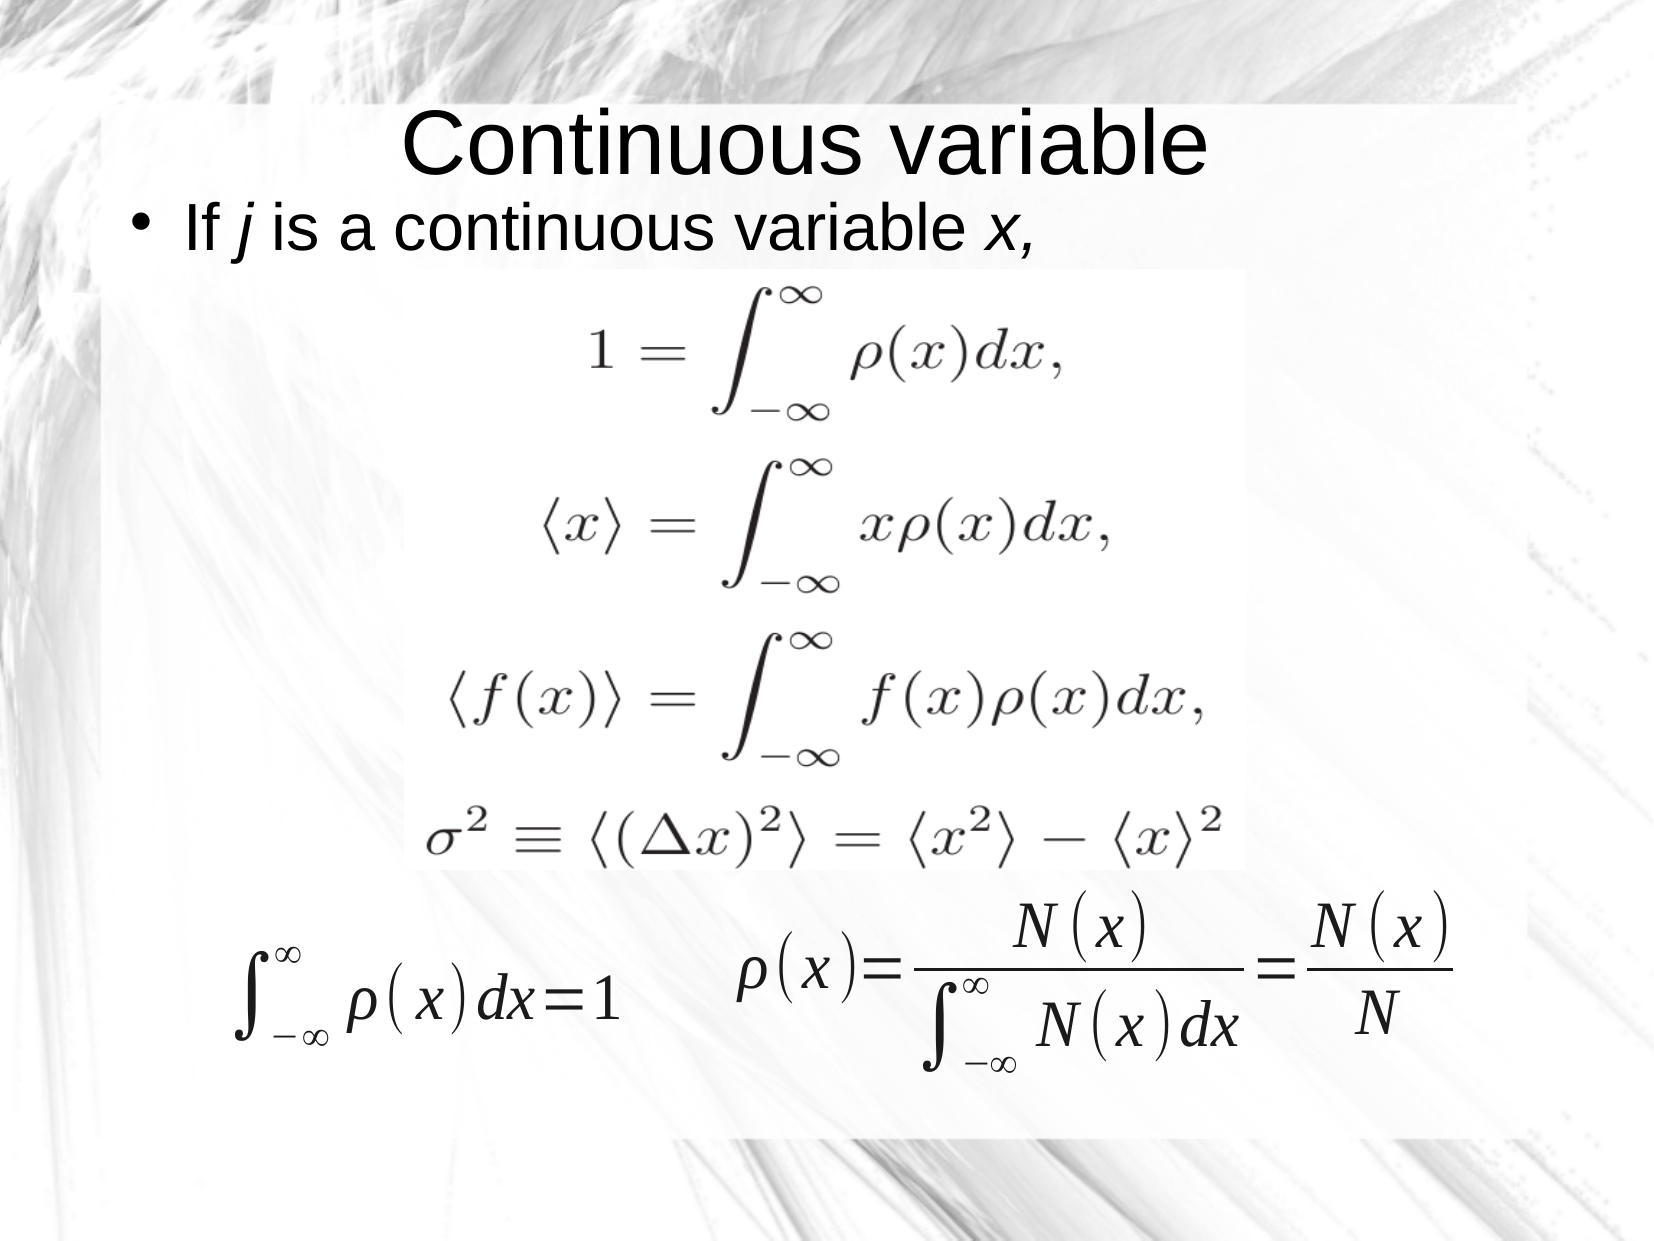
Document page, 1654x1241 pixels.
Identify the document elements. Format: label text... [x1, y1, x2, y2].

chart [210, 945, 646, 1047]
list If j is a continuous variable x, [112, 186, 1501, 1006]
picture [0, 0, 1654, 1241]
chart [718, 885, 1471, 1076]
title Continuous variable [97, 56, 1516, 226]
